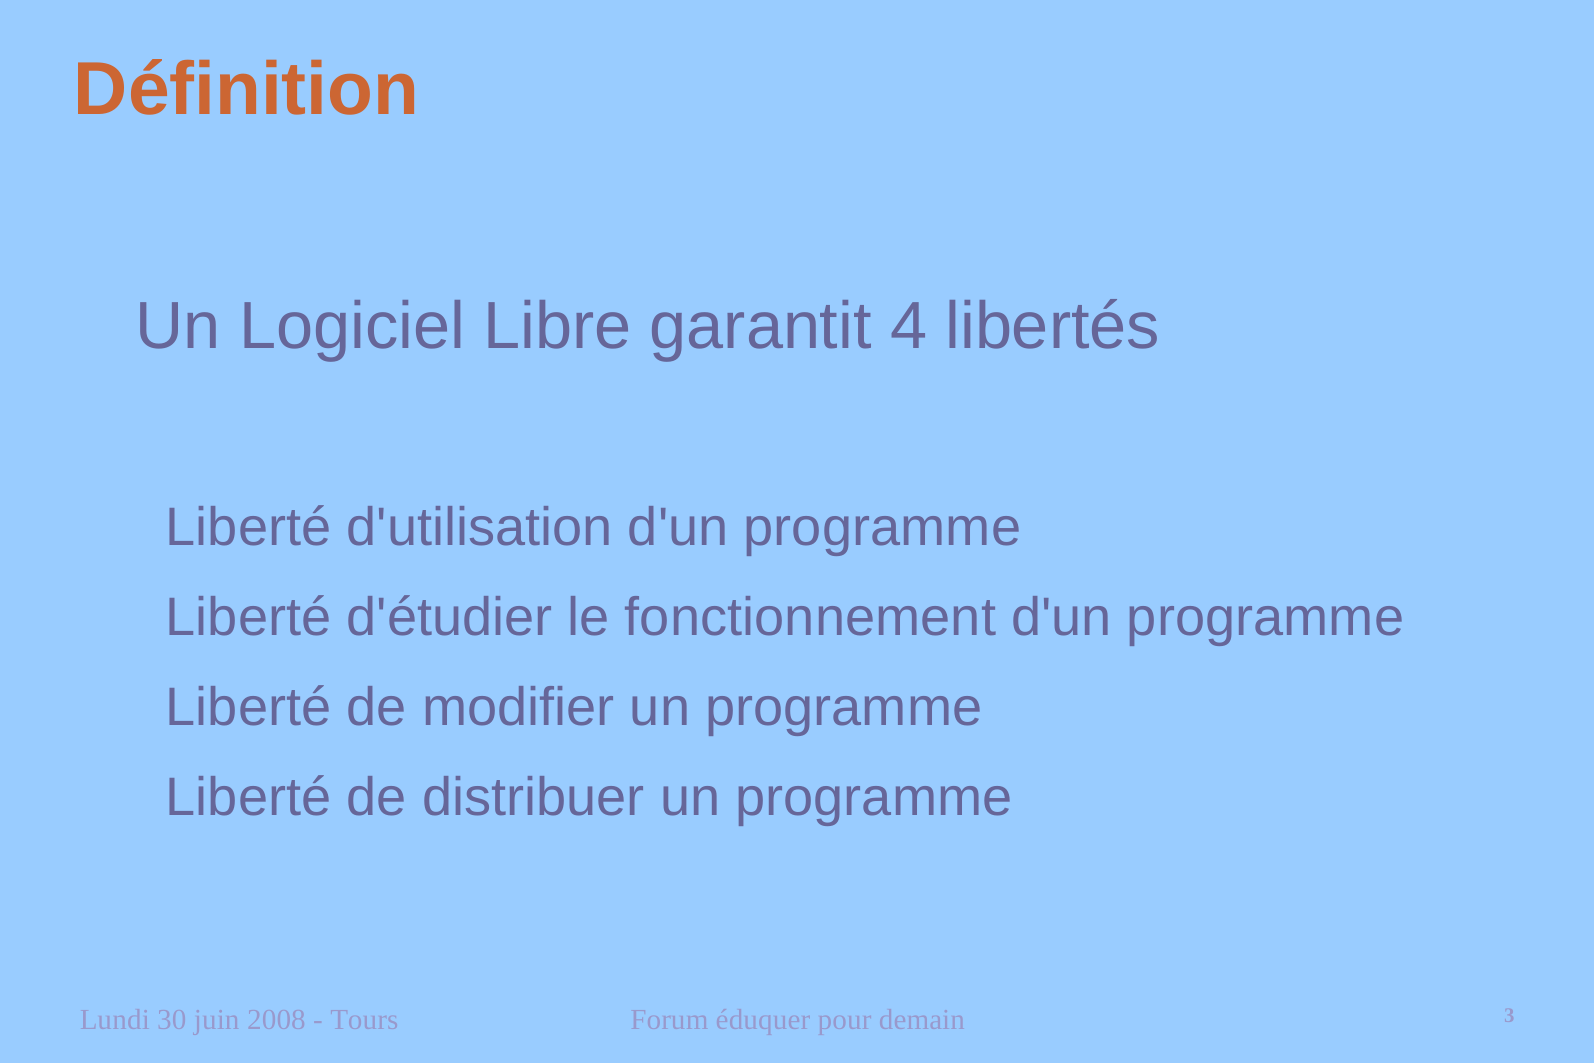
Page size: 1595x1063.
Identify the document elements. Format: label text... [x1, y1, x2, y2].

list Un Logiciel Libre garantit 4 libertés Liberté d'utilisation d'un programme Liberté d'étudier le fonctionnement d'un programme Liberté de modifier un programme Liberté de distribuer un programme [118, 287, 1545, 975]
title Définition [74, 7, 1510, 171]
